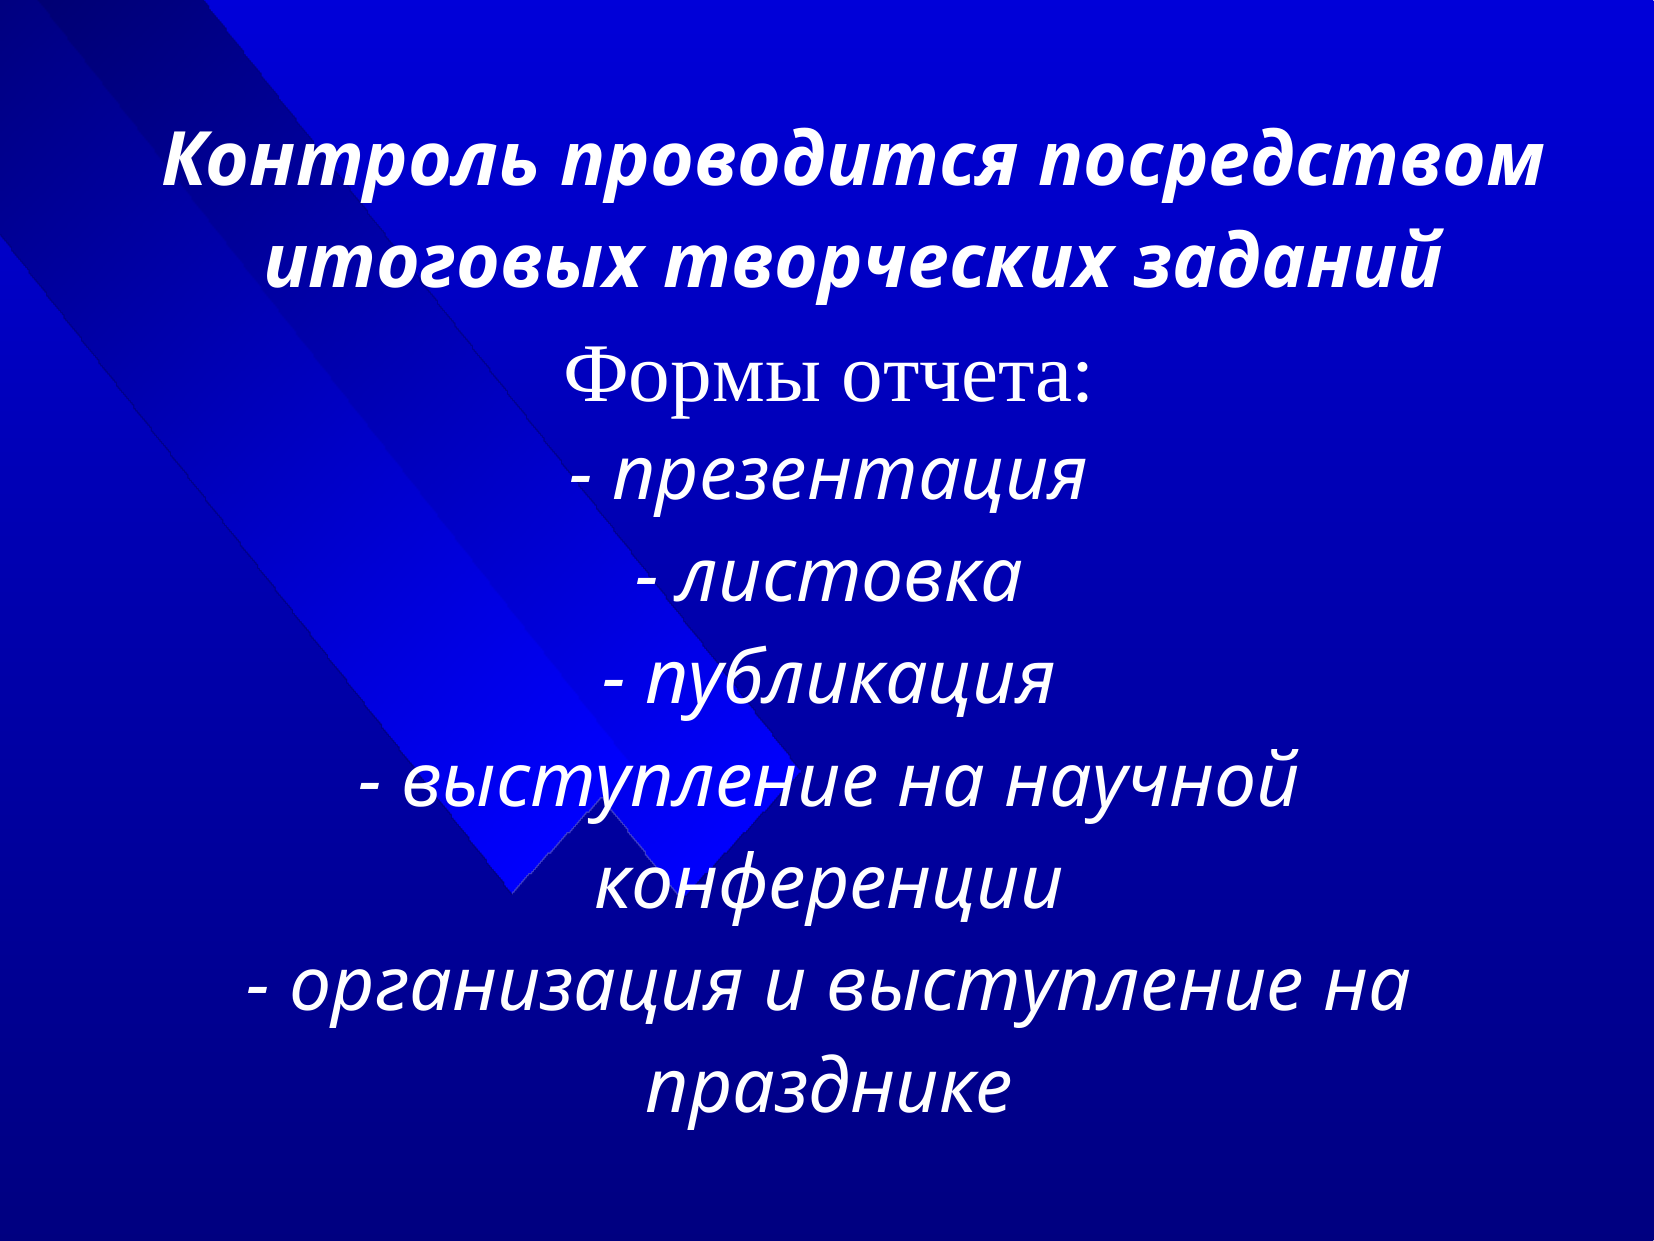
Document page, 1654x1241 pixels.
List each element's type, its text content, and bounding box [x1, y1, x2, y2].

title Формы отчета: - презентация - листовка - публикация - выступление на научной конференции - организация и выступление на празднике [123, 458, 1536, 1003]
subtitle Контроль проводится посредством итоговых творческих заданий [147, 89, 1560, 325]
